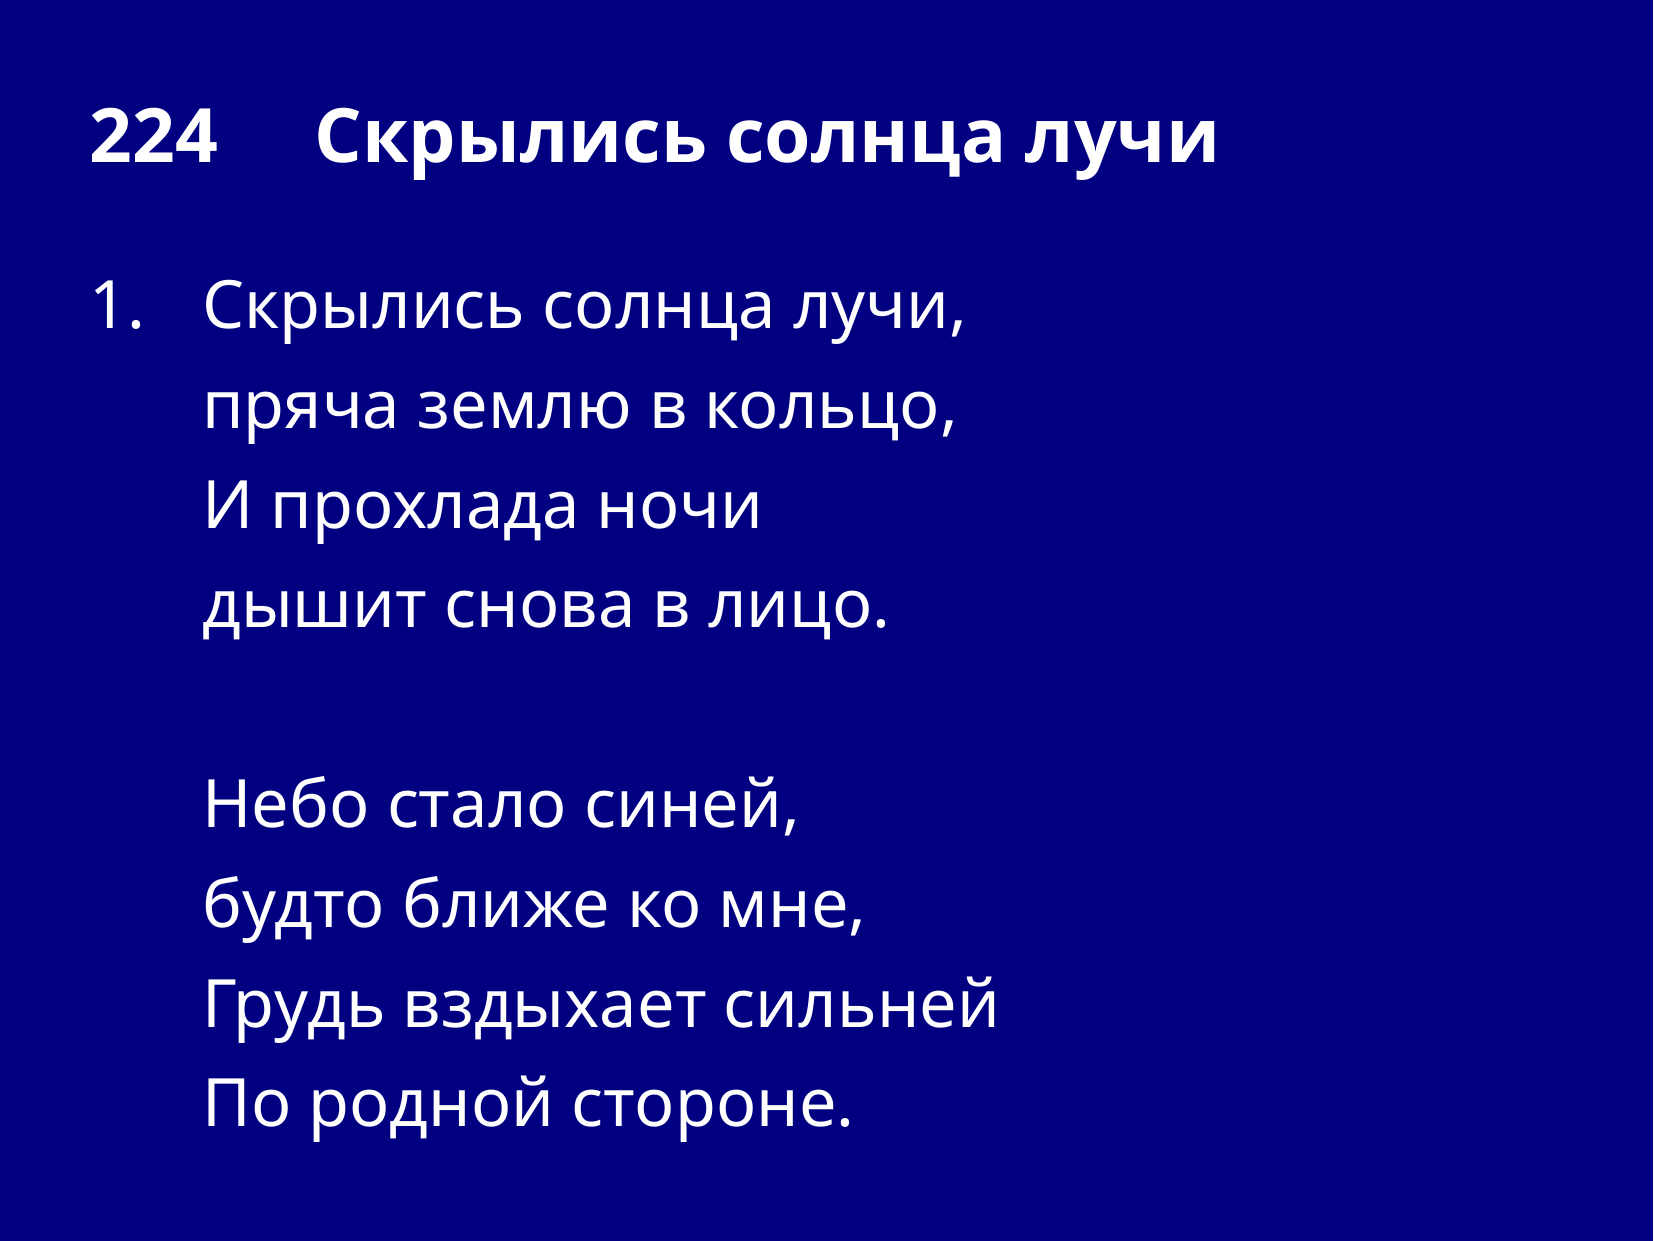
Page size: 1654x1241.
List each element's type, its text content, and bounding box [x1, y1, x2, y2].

text_box 1. Скрылись солнца лучи, пряча землю в кольцо, И прохлада ночи дышит снова в лицо. Небо стало синей, будто ближе ко мне, Грудь вздыхает сильней По родной стороне. [75, 188, 1576, 1163]
text_box 224 Скрылись солнца лучи [75, 75, 1576, 188]
